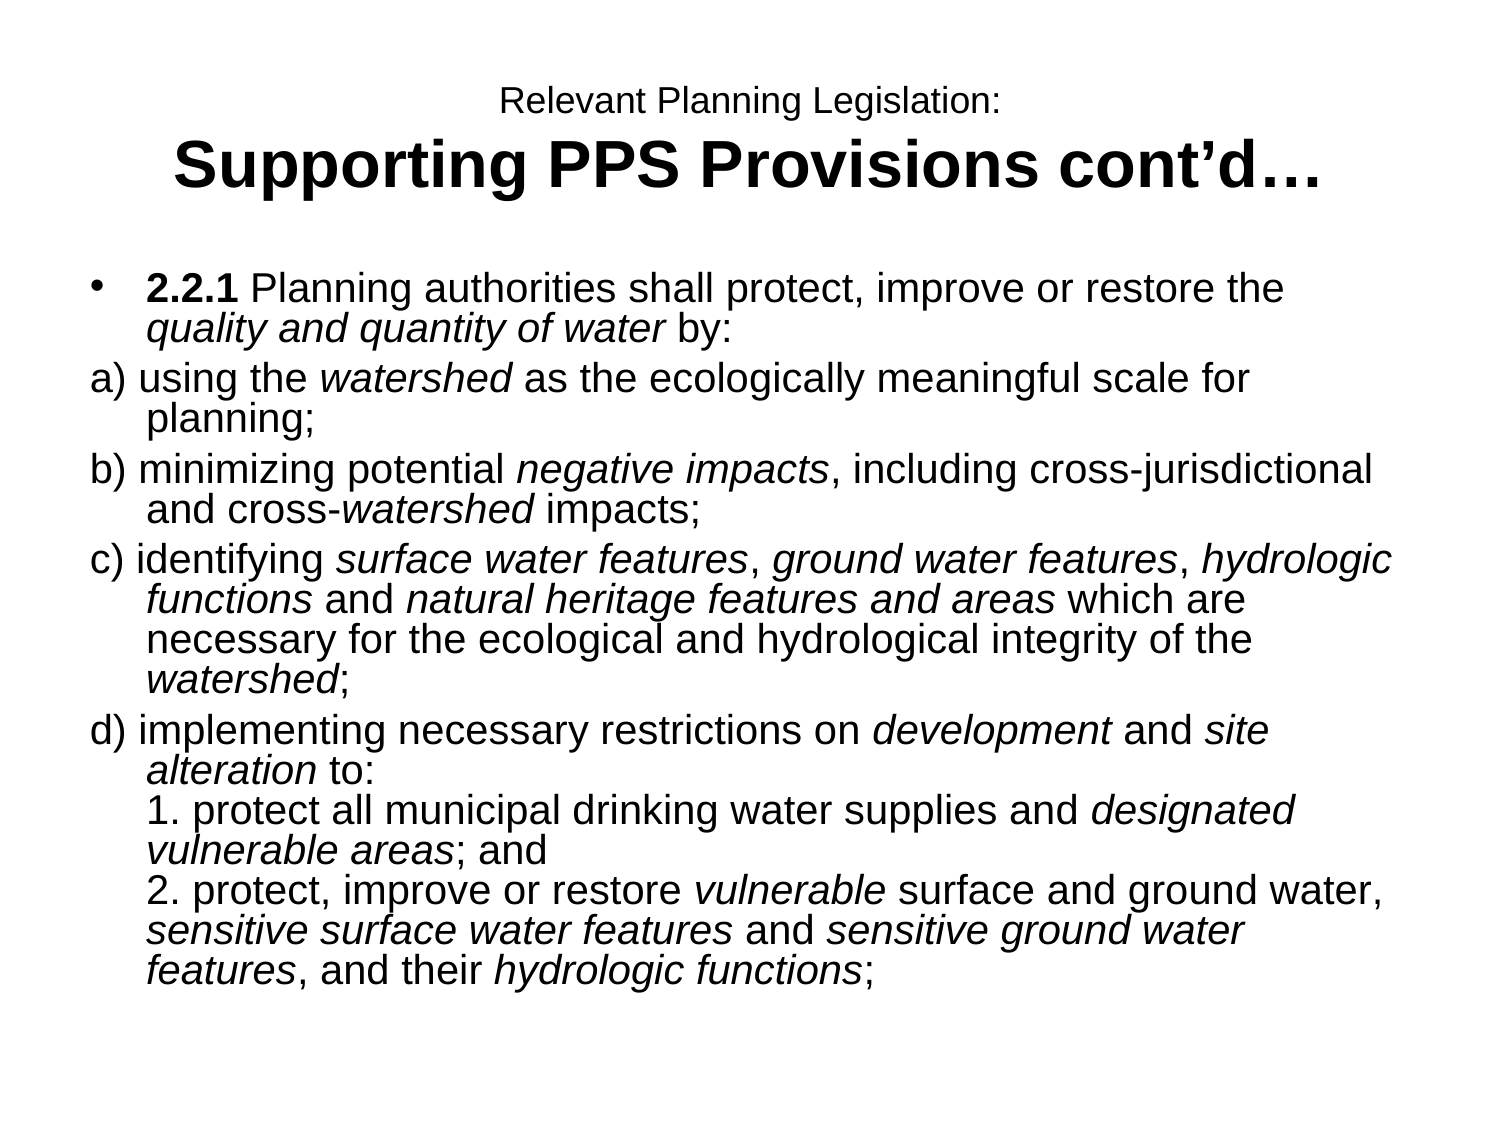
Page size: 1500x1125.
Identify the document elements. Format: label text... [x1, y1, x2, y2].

title Relevant Planning Legislation: Supporting PPS Provisions cont’d… [75, 45, 1426, 233]
list 2.2.1 Planning authorities shall protect, improve or restore the quality and quantity of water by: a) using the watershed as the ecologically meaningful scale for planning; b) minimizing potential negative impacts, including cross-jurisdictional and cross-watershed impacts; c) identifying surface water features, ground water features, hydrologic functions and natural heritage features and areas which are necessary for the ecological and hydrological integrity of the watershed; d) implementing necessary restrictions on development and site alteration to: 1. protect all municipal drinking water supplies and designated vulnerable areas; and 2. protect, improve or restore vulnerable surface and ground water, sensitive surface water features and sensitive ground water features, and their hydrologic functions; [75, 262, 1426, 1005]
